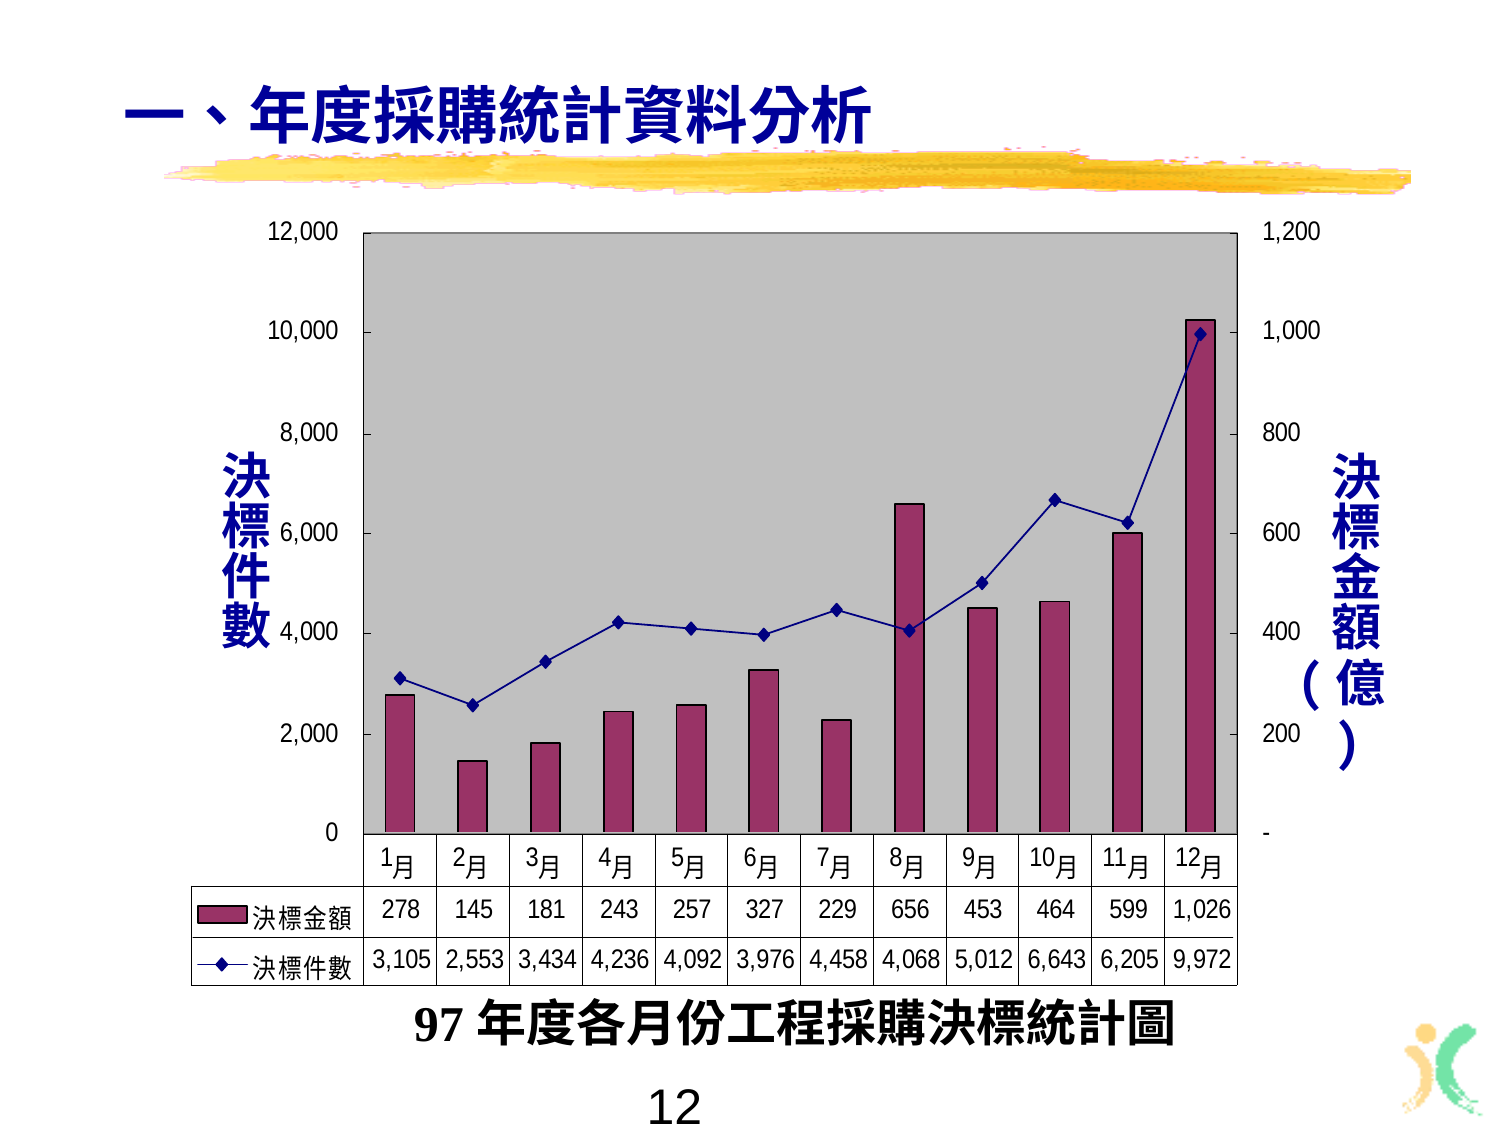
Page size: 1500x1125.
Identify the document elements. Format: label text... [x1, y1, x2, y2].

picture [159, 141, 1411, 1025]
text_box 決標件數 [192, 425, 283, 676]
text_box 決標金額 [1303, 426, 1393, 643]
text_box 一、年度採購統計資料分析 [41, 68, 956, 159]
text_box (億) [1278, 643, 1417, 780]
text_box 97年度各月份工程採購決標統計圖 [378, 983, 1212, 1060]
